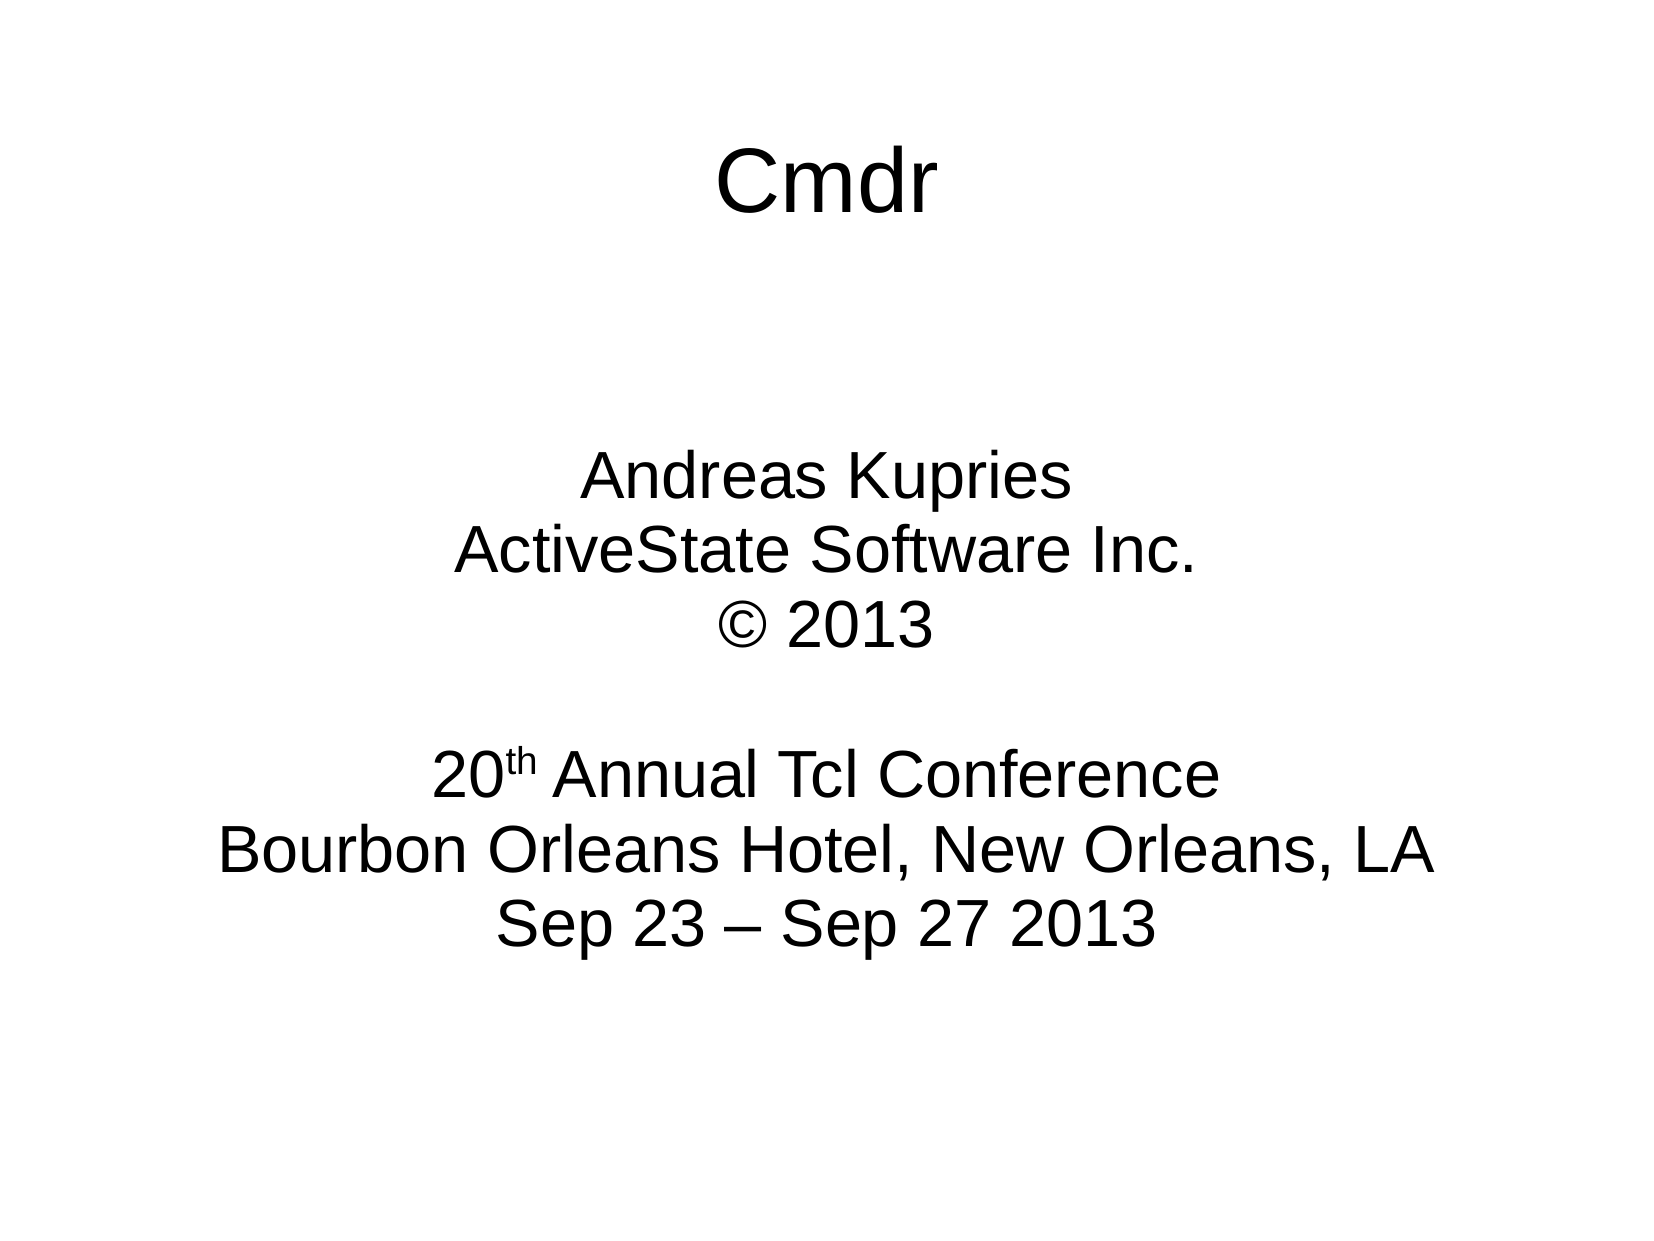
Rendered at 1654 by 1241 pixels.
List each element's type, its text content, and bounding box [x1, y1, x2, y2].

title Cmdr [82, 77, 1571, 285]
subtitle Andreas Kupries ActiveState Software Inc. © 2013 20th Annual Tcl Conference Bourbon Orleans Hotel, New Orleans, LA Sep 23 – Sep 27 2013 [82, 290, 1571, 1109]
